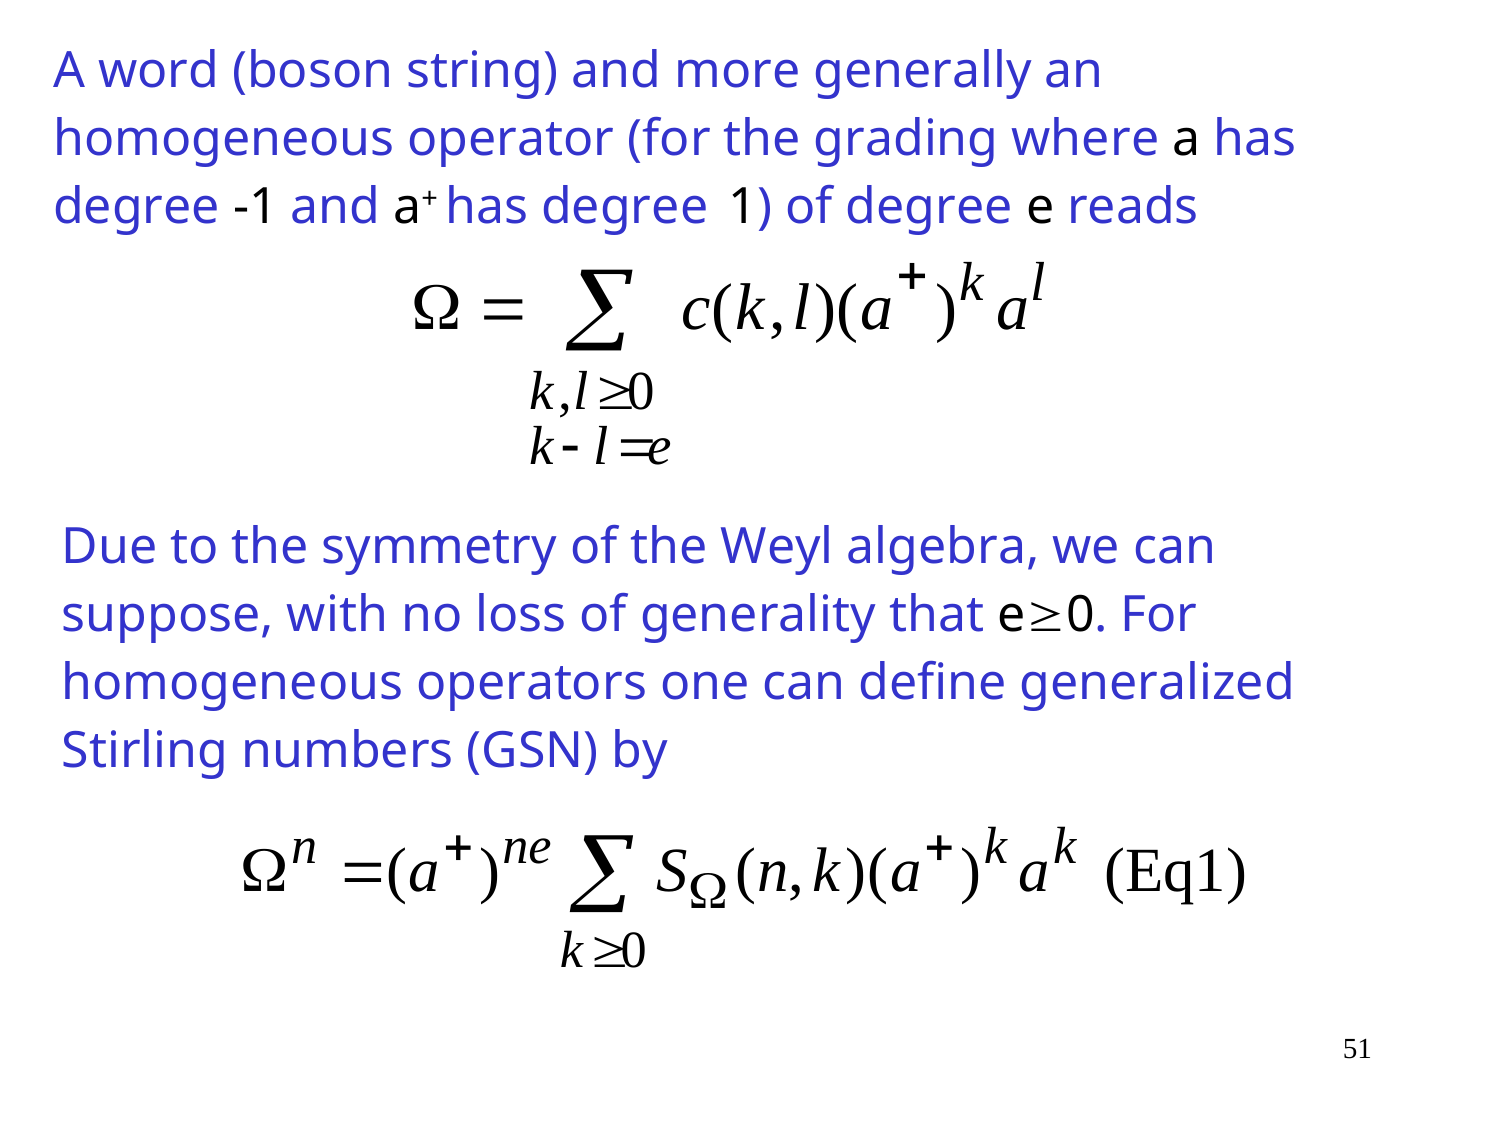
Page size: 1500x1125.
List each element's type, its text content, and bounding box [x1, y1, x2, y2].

text_box Due to the symmetry of the Weyl algebra, we can suppose, with no loss of generality that e0. For homogeneous operators one can define generalized Stirling numbers (GSN) by [46, 502, 1413, 760]
chart [402, 247, 1064, 490]
chart [232, 807, 1258, 981]
text_box A word (boson string) and more generally an homogeneous operator (for the grading where a has degree -1 and a+ has degree 1) of degree e reads [38, 26, 1325, 247]
